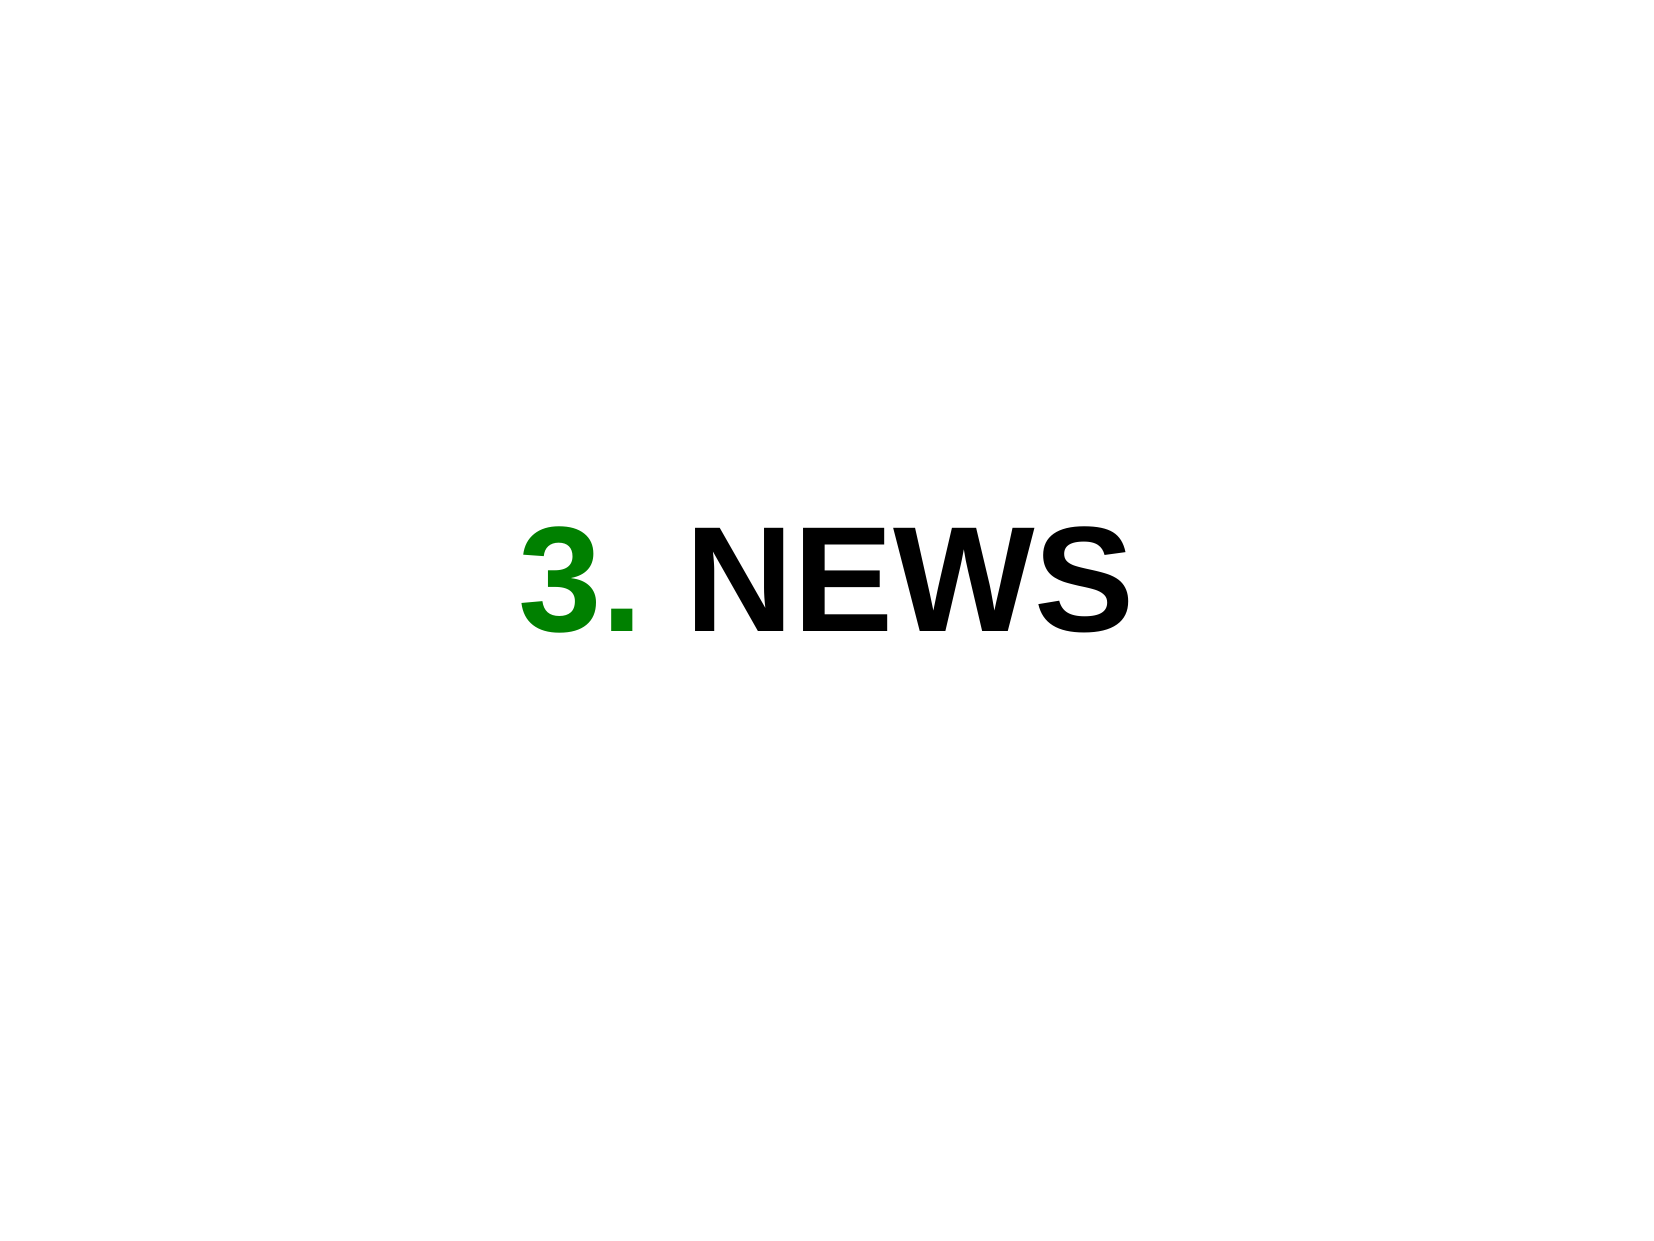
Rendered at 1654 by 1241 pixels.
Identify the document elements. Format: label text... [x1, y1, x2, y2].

subtitle 3. NEWS [82, 56, 1571, 1102]
